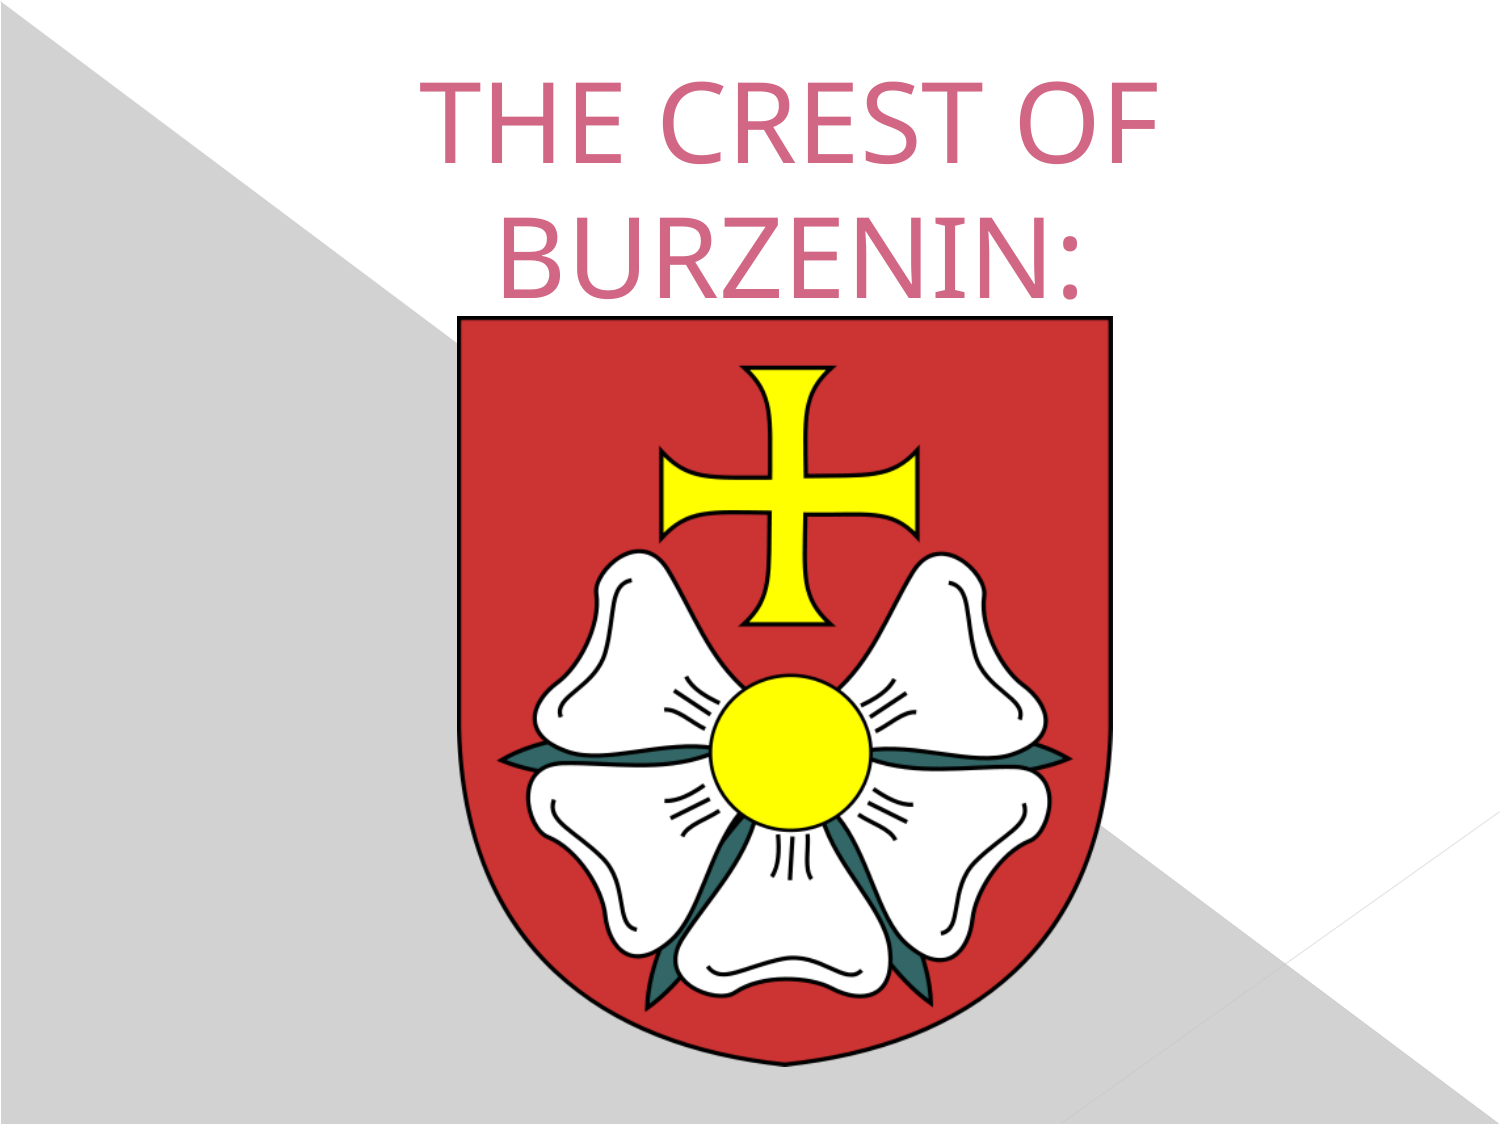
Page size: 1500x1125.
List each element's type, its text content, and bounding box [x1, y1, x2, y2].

picture [457, 316, 1113, 1067]
title THE CREST OF BURZENIN: [75, 43, 1425, 274]
